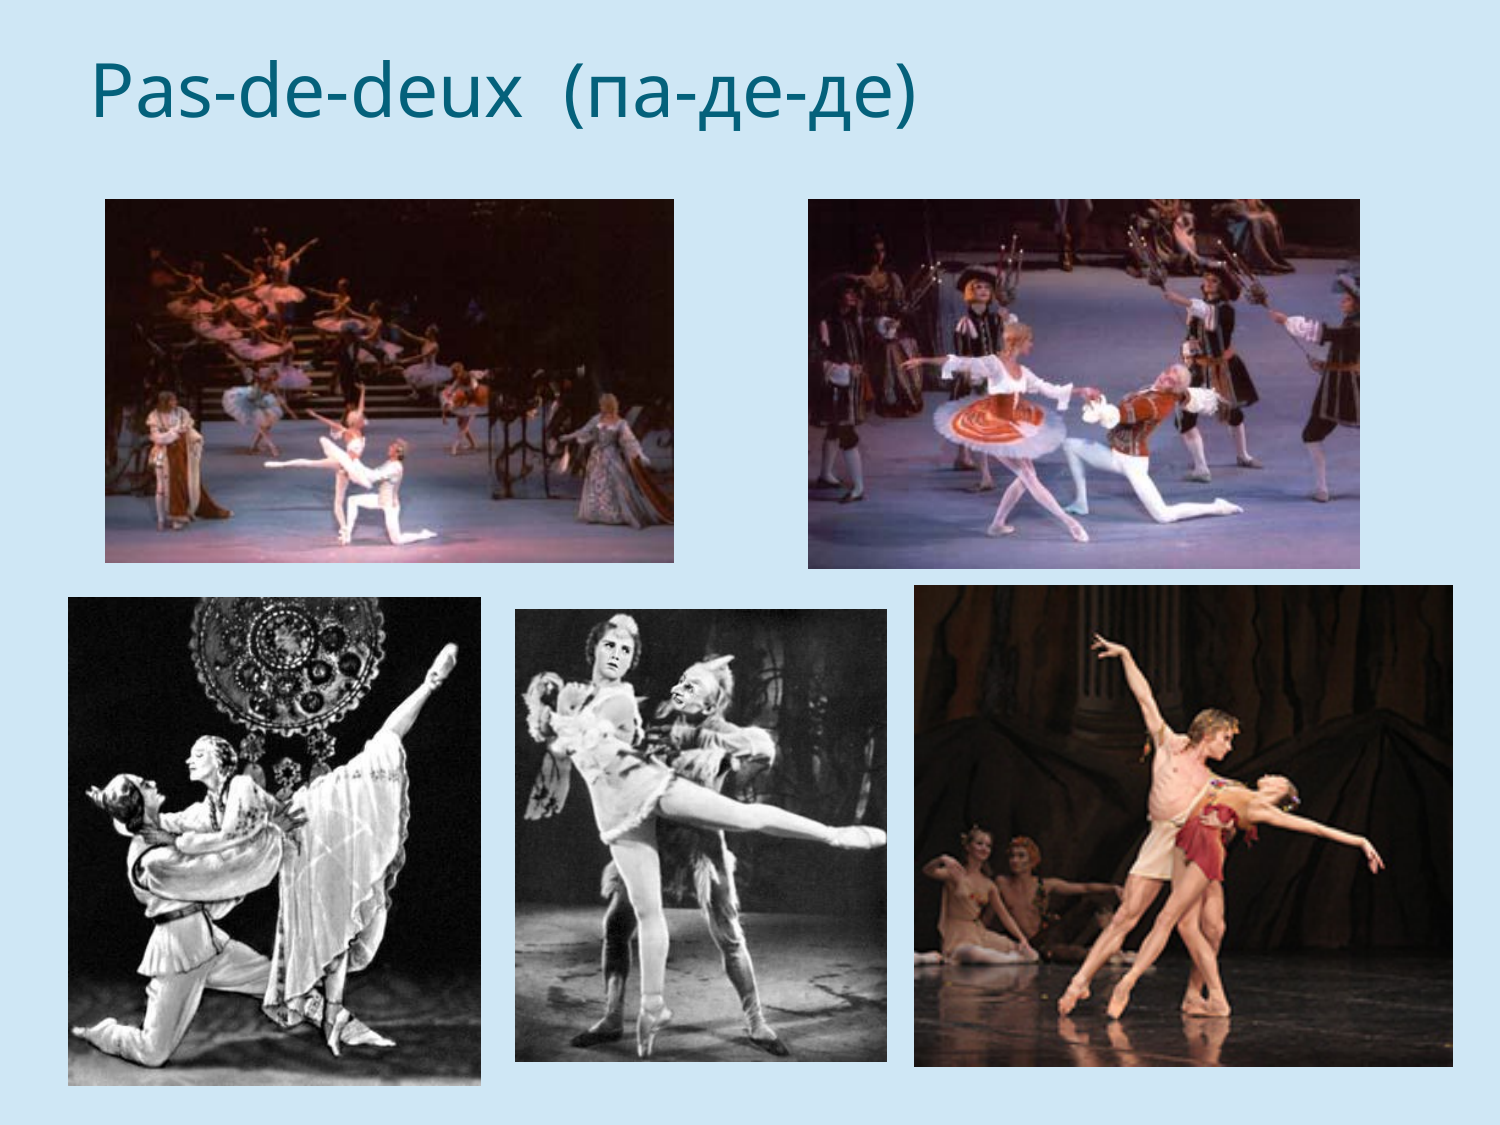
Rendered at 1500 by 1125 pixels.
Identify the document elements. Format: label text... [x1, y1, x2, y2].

title Pas-de-deux (па-де-де) [75, 35, 1500, 174]
picture [914, 585, 1453, 1067]
picture [105, 199, 674, 563]
picture [515, 609, 887, 1062]
picture [68, 597, 481, 1086]
picture [808, 199, 1360, 569]
